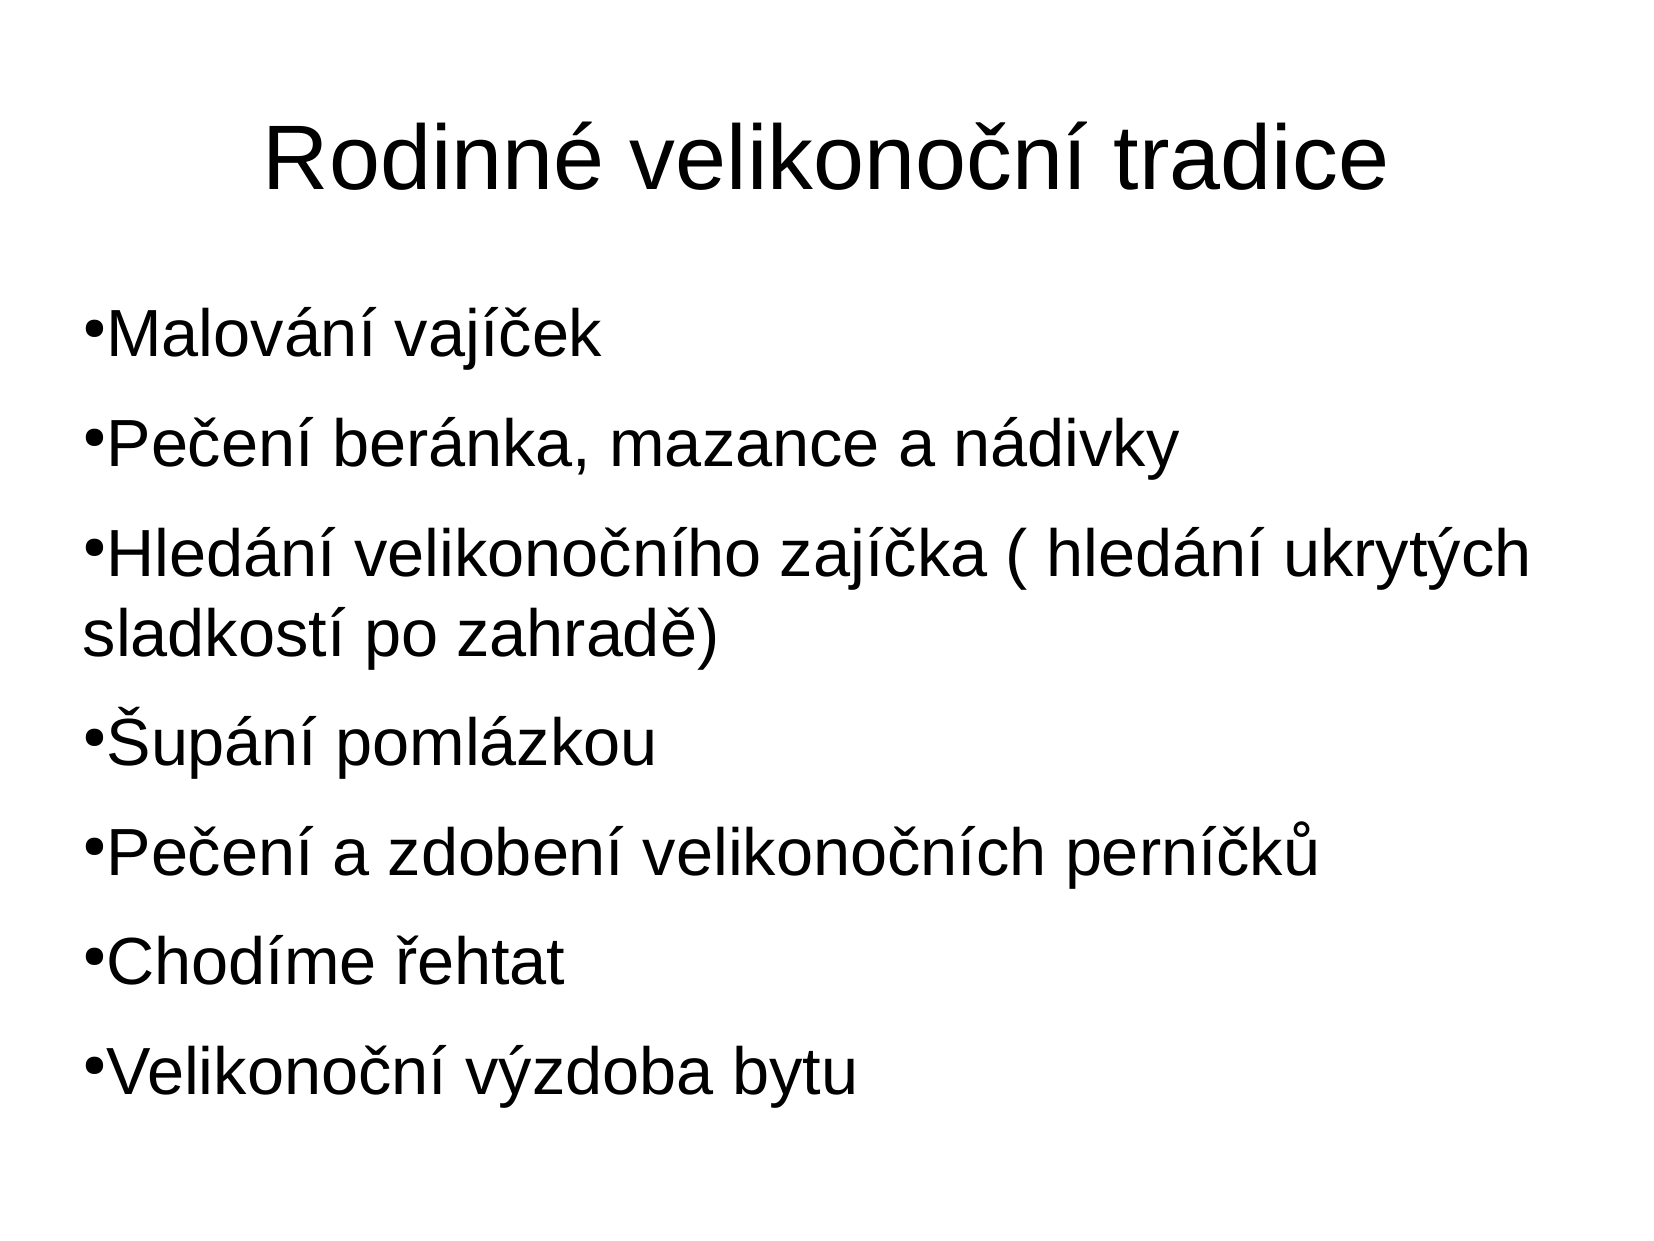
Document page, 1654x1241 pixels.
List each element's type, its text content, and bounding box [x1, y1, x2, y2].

title Rodinné velikonoční tradice [82, 49, 1571, 257]
list Malování vajíček Pečení beránka, mazance a nádivky Hledání velikonočního zajíčka ( hledání ukrytých sladkostí po zahradě) Šupání pomlázkou Pečení a zdobení velikonočních perníčků Chodíme řehtat Velikonoční výzdoba bytu [82, 290, 1571, 1109]
